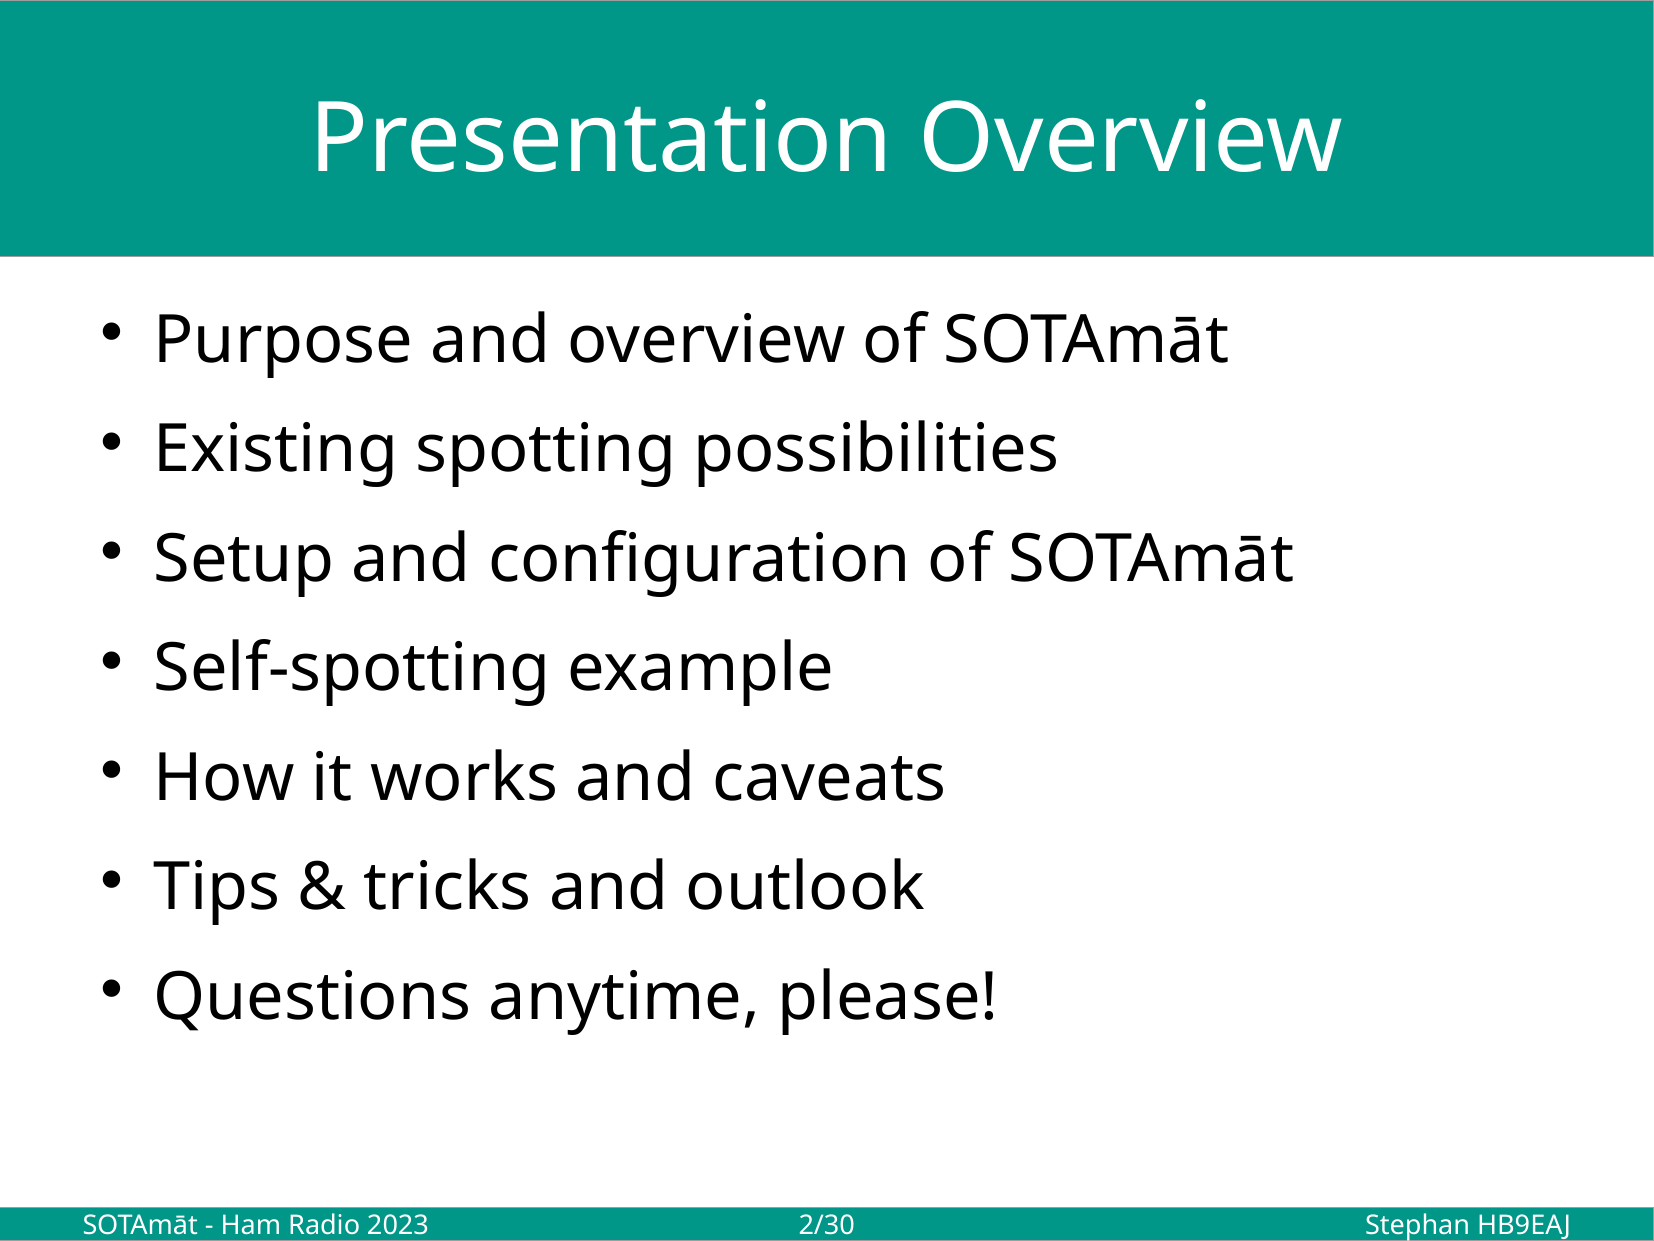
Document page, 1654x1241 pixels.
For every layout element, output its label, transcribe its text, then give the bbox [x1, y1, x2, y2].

title Presentation Overview [82, 0, 1571, 266]
list Purpose and overview of SOTAmāt Existing spotting possibilities Setup and configuration of SOTAmāt Self-spotting example How it works and caveats Tips & tricks and outlook Questions anytime, please! [82, 295, 1571, 1181]
